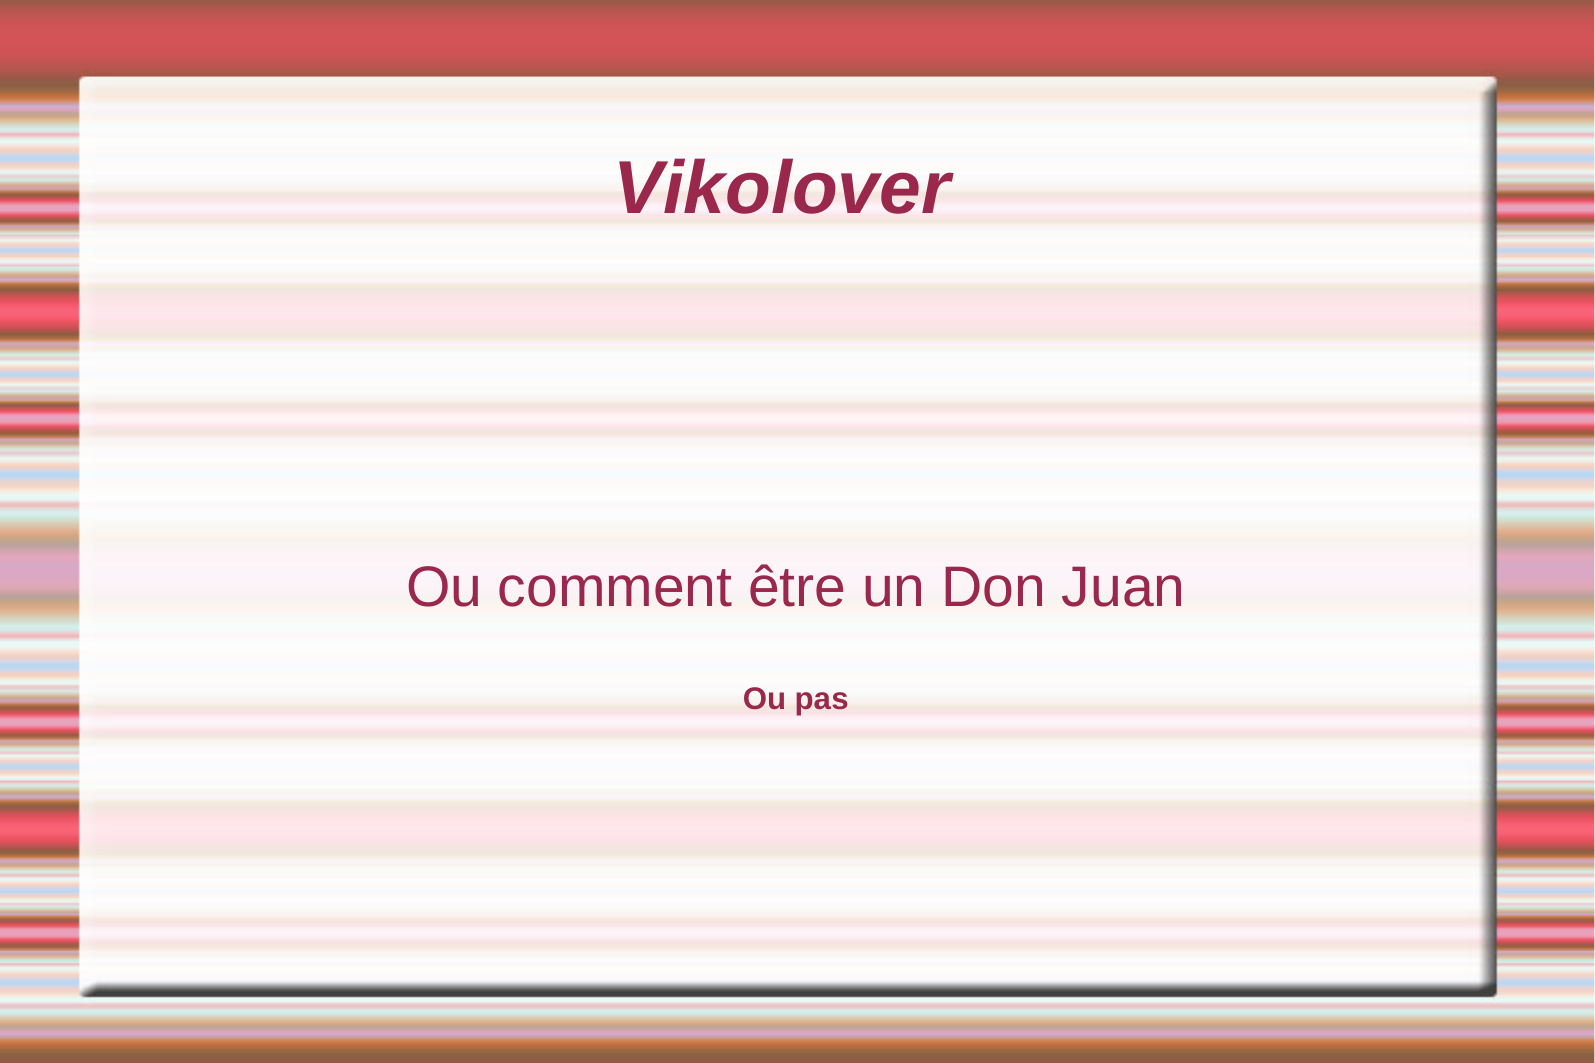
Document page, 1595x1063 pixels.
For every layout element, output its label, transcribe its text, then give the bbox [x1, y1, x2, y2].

title Vikolover [85, 98, 1479, 276]
picture [0, 0, 1595, 1063]
subtitle Ou comment être un Don Juan Ou pas [130, 300, 1462, 971]
